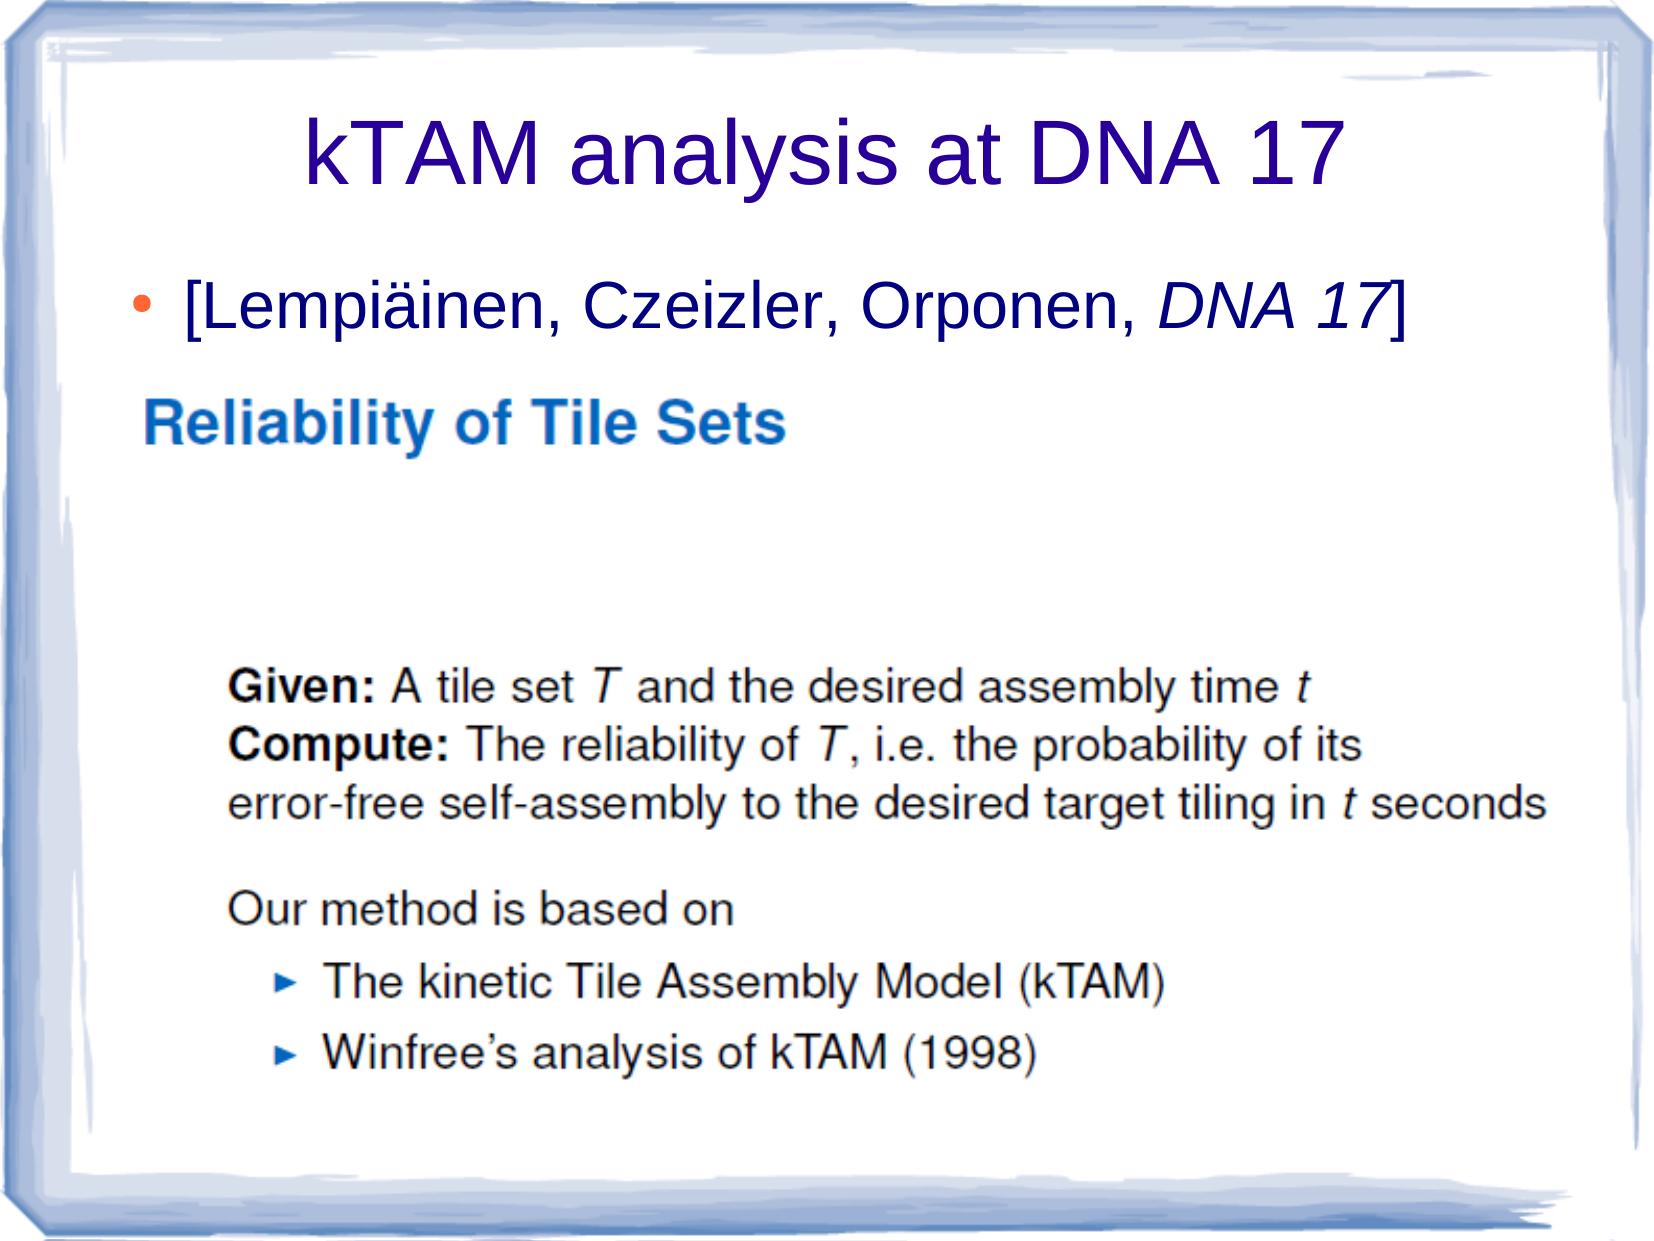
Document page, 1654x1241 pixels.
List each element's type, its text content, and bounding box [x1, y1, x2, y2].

title kTAM analysis at DNA 17 [82, 49, 1571, 257]
list [Lempiäinen, Czeizler, Orponen, DNA 17] [112, 268, 1648, 357]
picture [0, 0, 1654, 1241]
